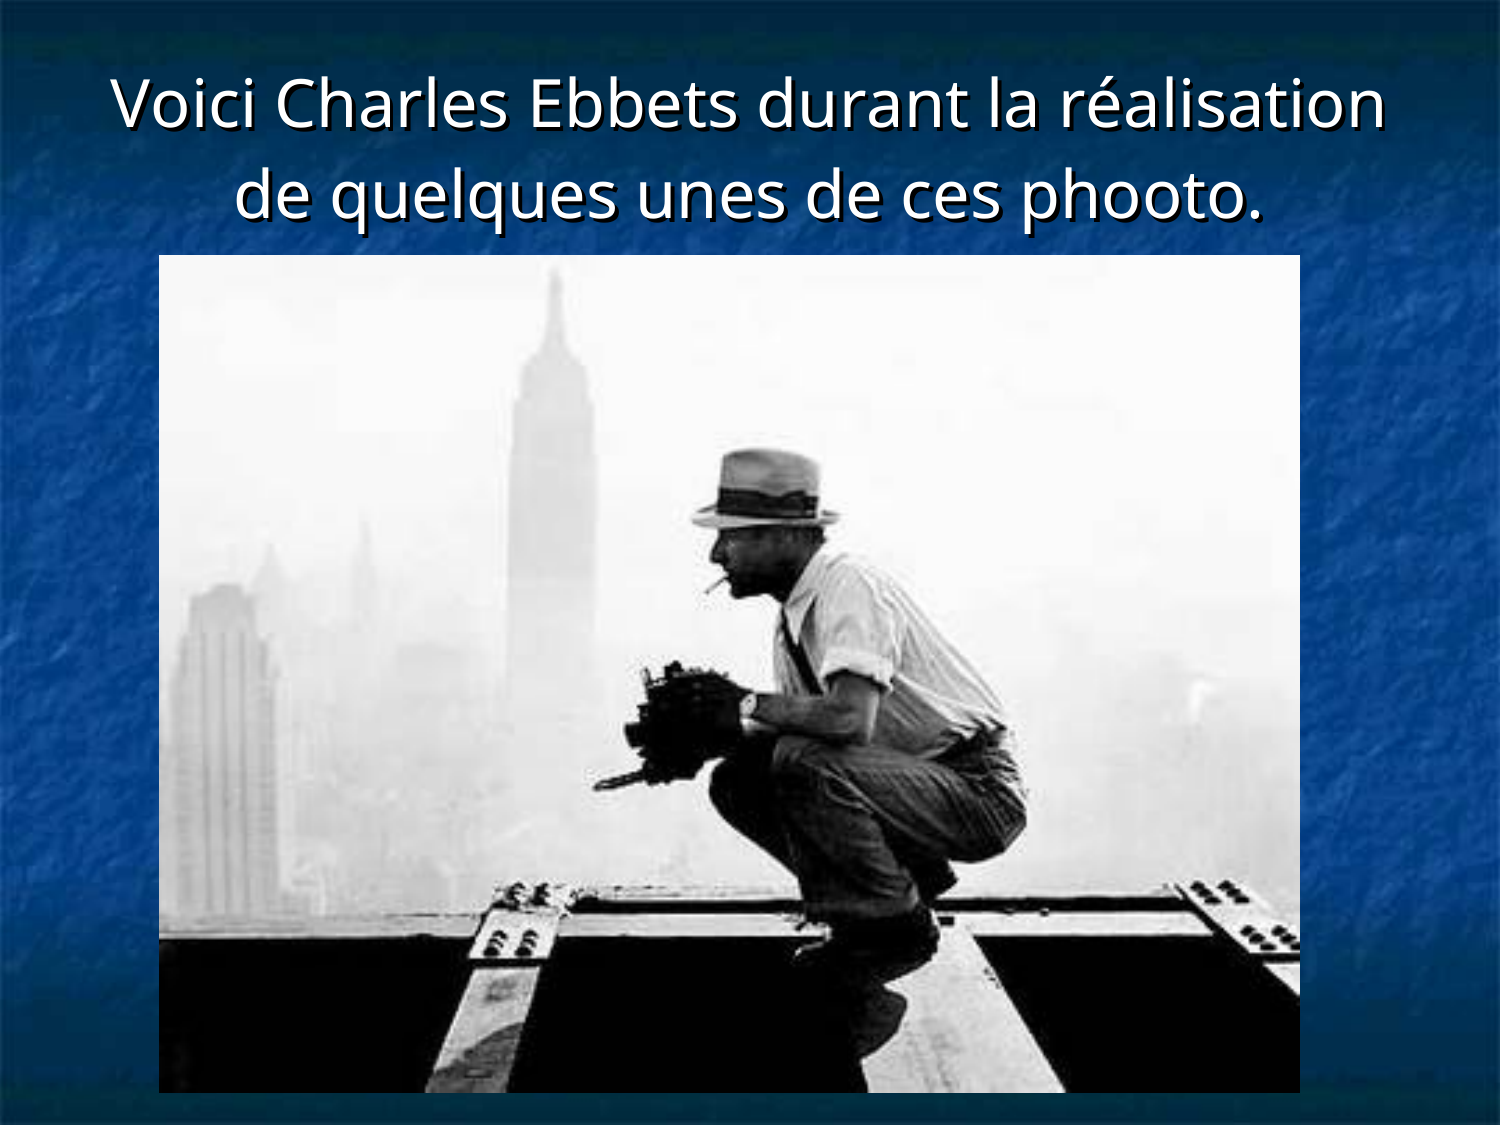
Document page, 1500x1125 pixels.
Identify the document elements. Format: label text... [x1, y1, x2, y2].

picture [0, 0, 1500, 1125]
title Voici Charles Ebbets durant la réalisation de quelques unes de ces phooto. [75, 59, 1426, 235]
